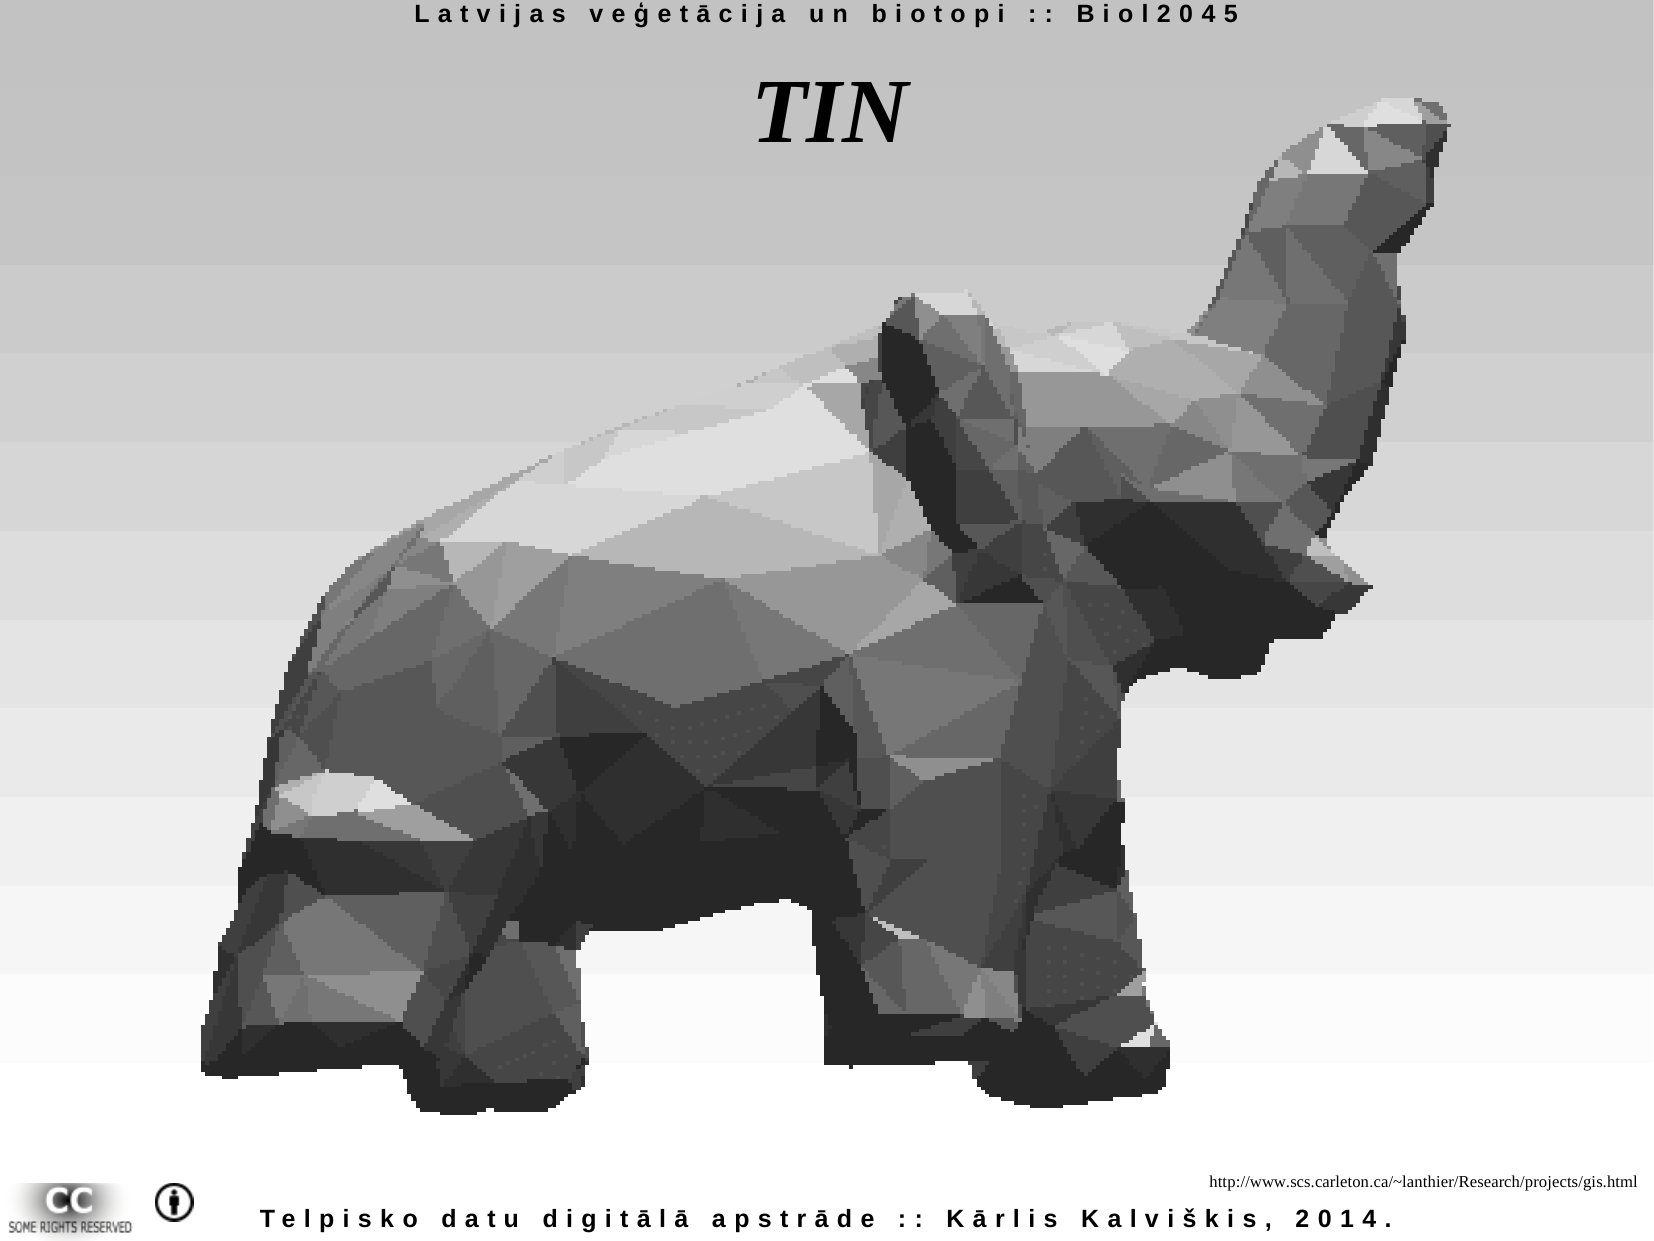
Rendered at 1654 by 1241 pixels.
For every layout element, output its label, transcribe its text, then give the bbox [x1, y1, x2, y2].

title TIN [34, 61, 1626, 296]
text_box http://www.scs.carleton.ca/~lanthier/Research/projects/gis.html [1194, 1165, 1650, 1199]
picture [0, 0, 1654, 1241]
